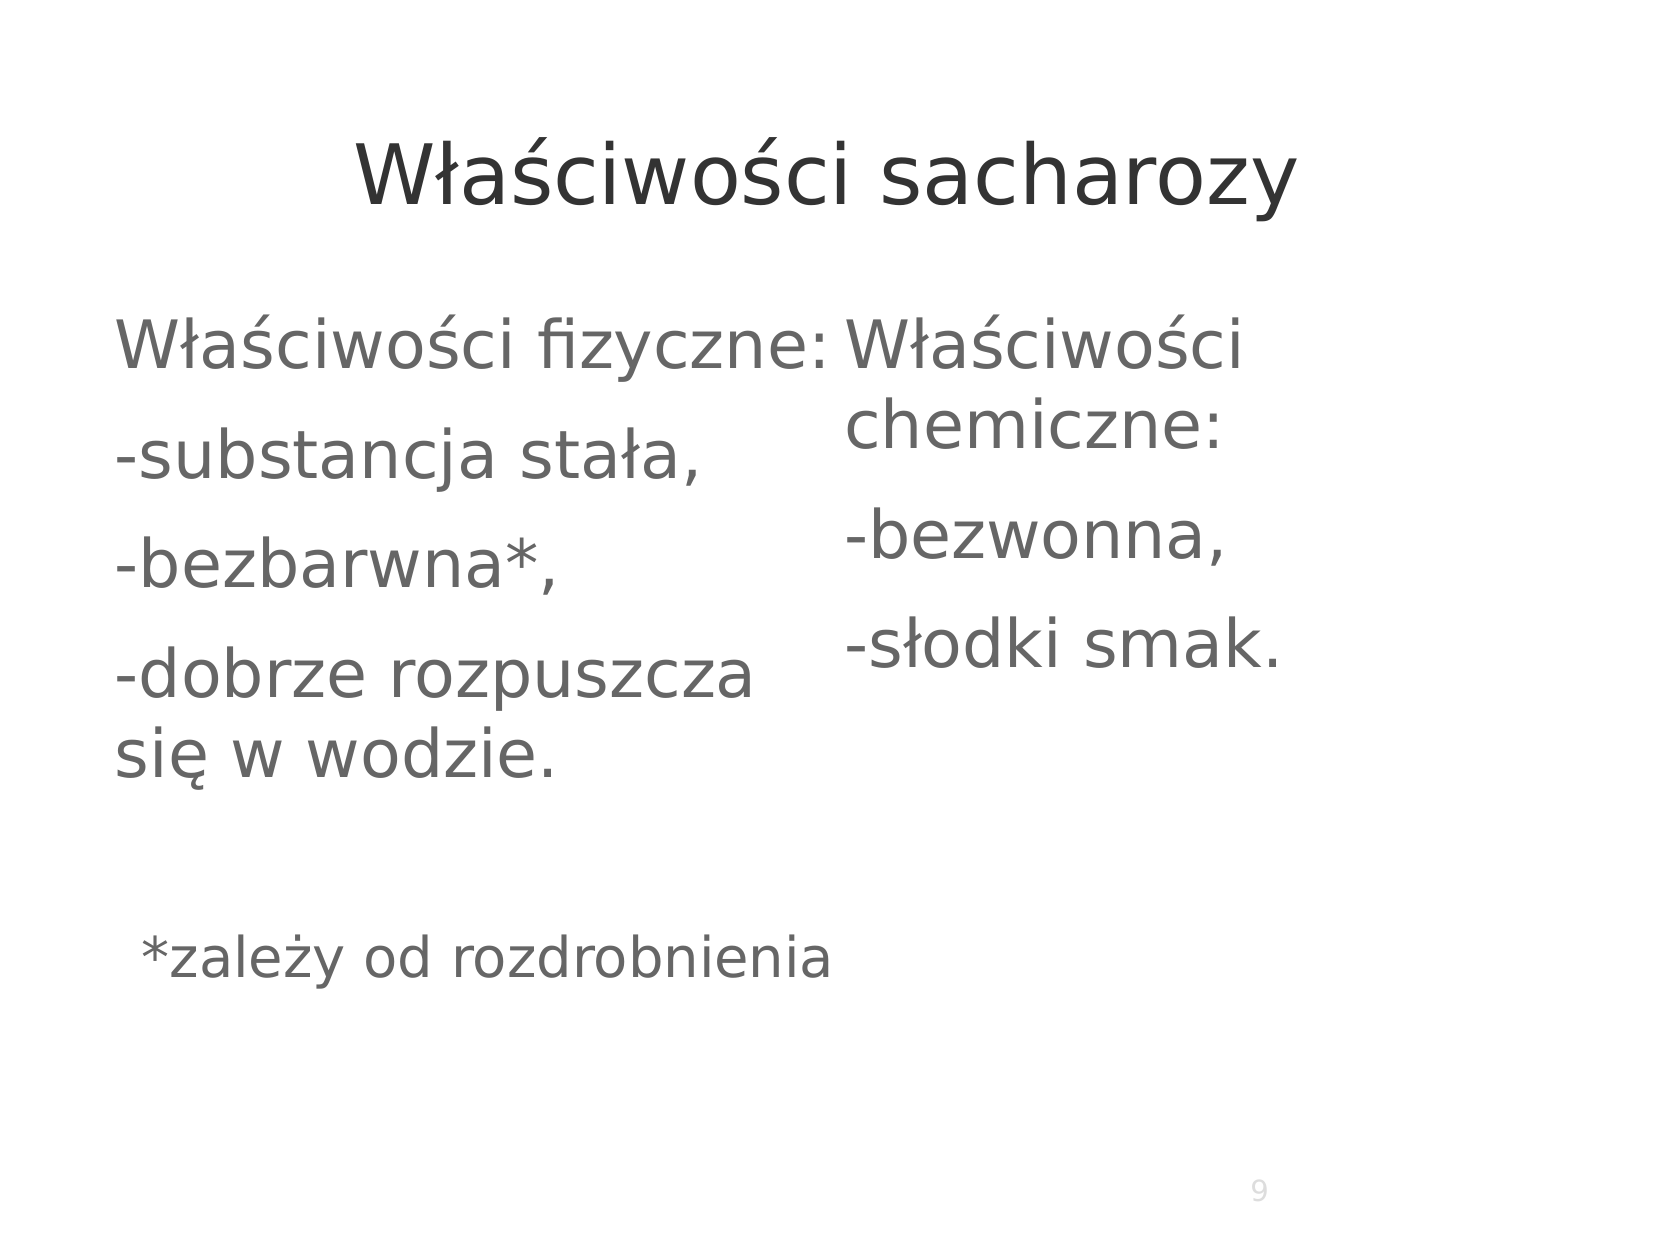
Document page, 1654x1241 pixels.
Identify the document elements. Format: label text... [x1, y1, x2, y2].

title Właściwości sacharozy [114, 73, 1539, 271]
list Właściwości chemiczne: -bezwonna, -słodki smak. [844, 302, 1540, 1033]
list *zależy od rozdrobnienia [141, 921, 837, 993]
text_box [1250, 1172, 1636, 1241]
list Właściwości fizyczne: -substancja stała, -bezbarwna*, -dobrze rozpuszcza się w wodzie. [114, 302, 844, 1033]
